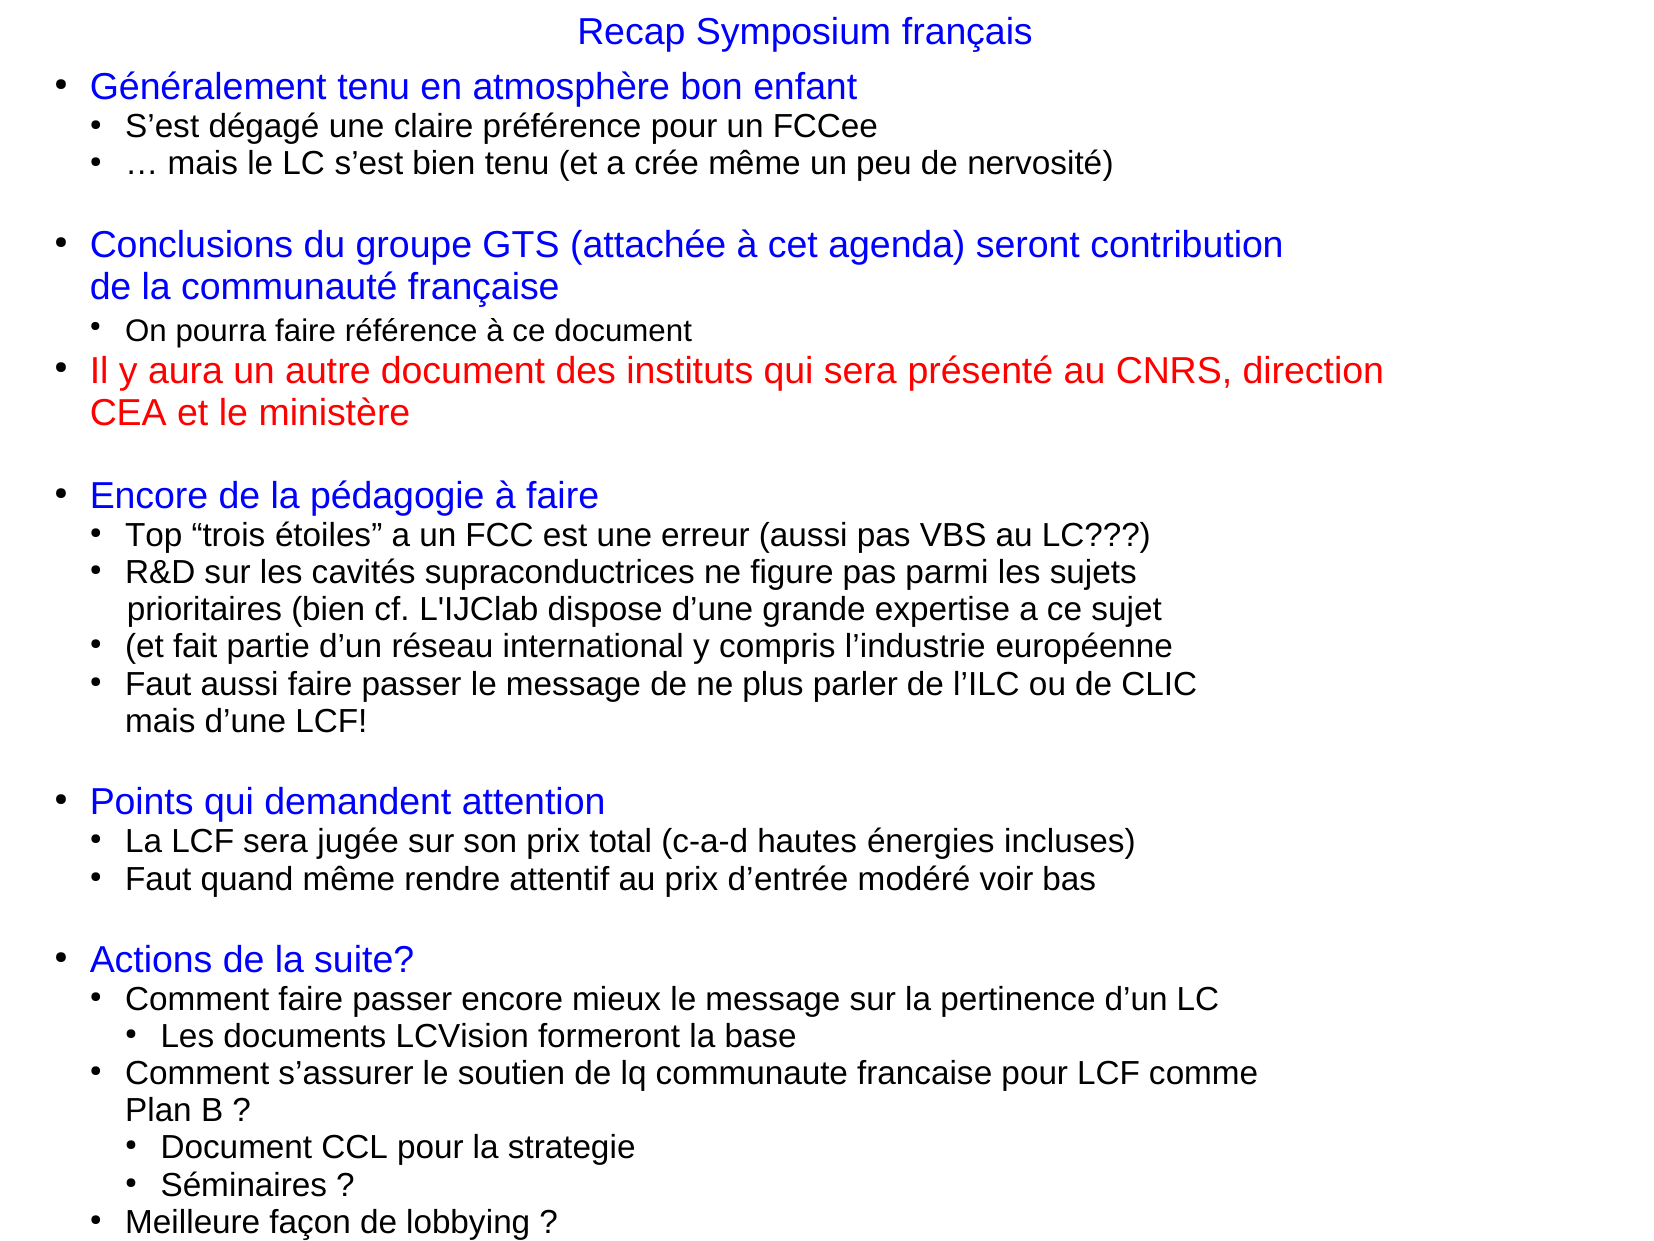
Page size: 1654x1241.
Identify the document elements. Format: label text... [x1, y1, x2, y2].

text_box Recap Symposium français [562, 3, 1206, 59]
text_box Généralement tenu en atmosphère bon enfant S’est dégagé une claire préférence pour un FCCee … mais le LC s’est bien tenu (et a crée même un peu de nervosité) Conclusions du groupe GTS (attachée à cet agenda) seront contribution de la communauté française On pourra faire référence à ce document Il y aura un autre document des instituts qui sera présenté au CNRS, direction CEA et le ministère Encore de la pédagogie à faire Top “trois étoiles” a un FCC est une erreur (aussi pas VBS au LC???) R&D sur les cavités supraconductrices ne figure pas parmi les sujets prioritaires (bien cf. L'IJClab dispose d’une grande expertise a ce sujet (et fait partie d’un réseau international y compris l’industrie européenne Faut aussi faire passer le message de ne plus parler de l’ILC ou de CLIC mais d’une LCF! Points qui demandent attention La LCF sera jugée sur son prix total (c-a-d hautes énergies incluses) Faut quand même rendre attentif au prix d’entrée modéré voir bas Actions de la suite? Comment faire passer encore mieux le message sur la pertinence d’un LC Les documents LCVision formeront la base Comment s’assurer le soutien de lq communaute francaise pour LCF comme Plan B ? Document CCL pour la strategie Séminaires ? Meilleure façon de lobbying ? [39, 59, 1402, 1241]
